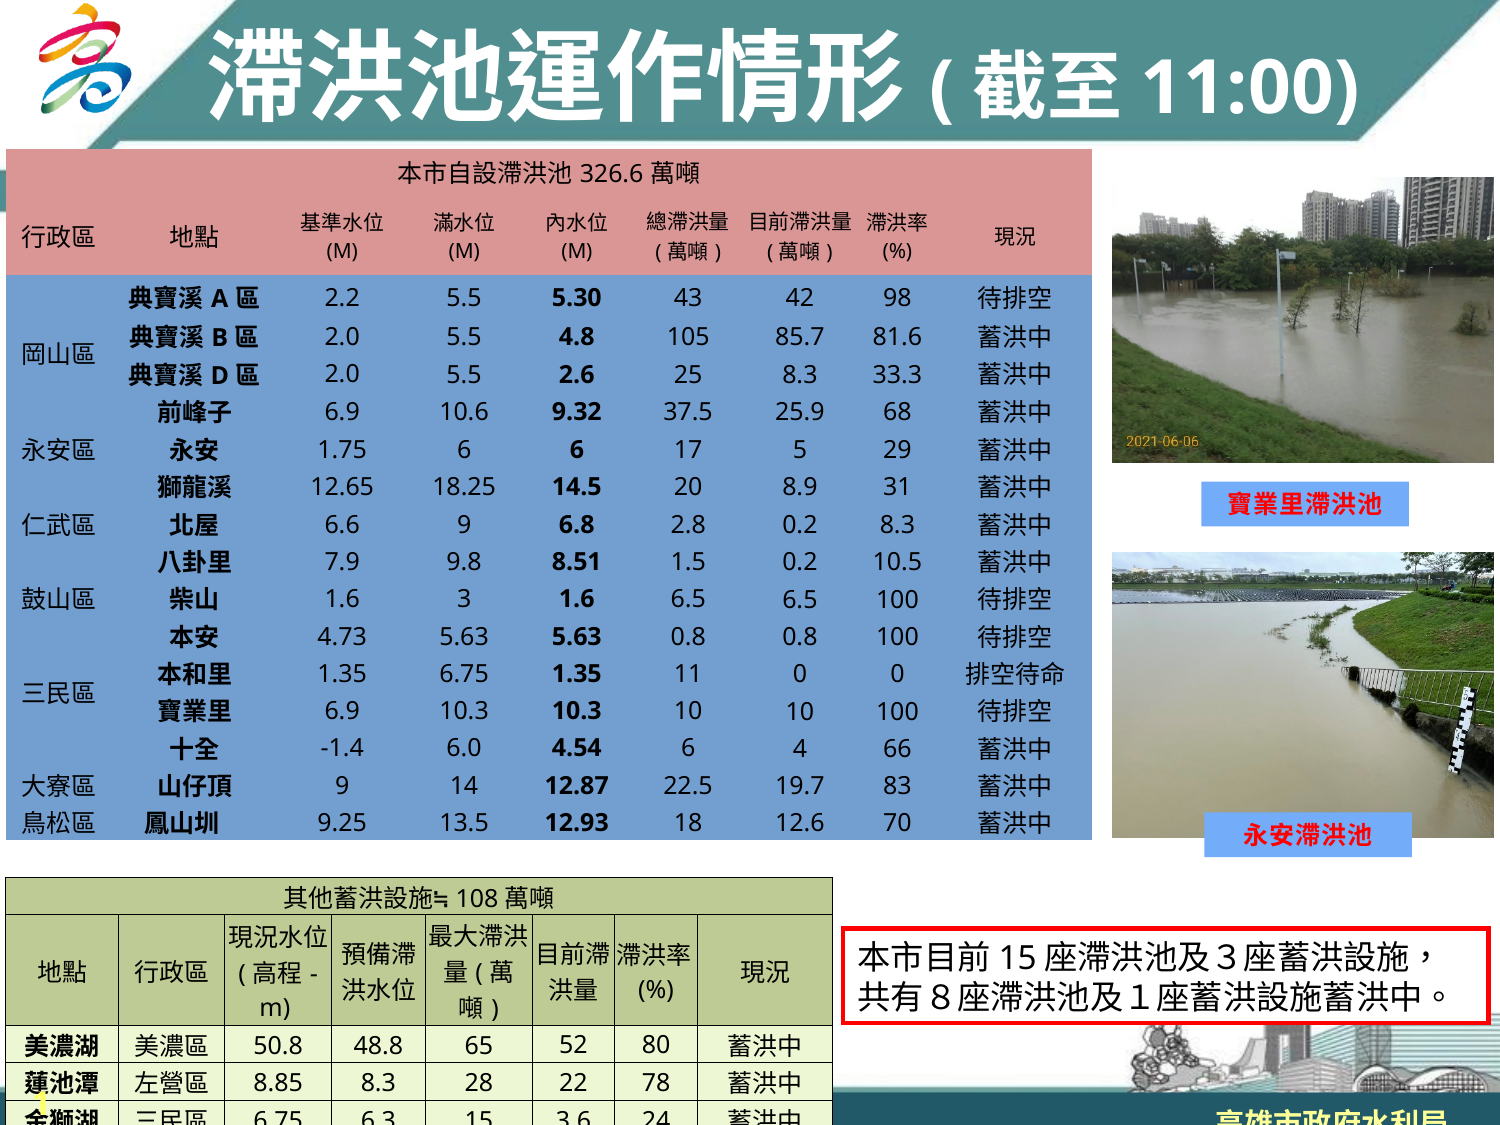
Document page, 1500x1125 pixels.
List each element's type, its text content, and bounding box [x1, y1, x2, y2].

table_cell 山仔頂 [112, 765, 277, 803]
table_cell 65 [426, 1026, 532, 1062]
table_cell 典寶溪B區 [112, 316, 277, 354]
table_cell 蓮池潭 [6, 1063, 118, 1100]
table_cell 0 [744, 654, 856, 691]
table_cell 105 [632, 316, 744, 354]
table_cell 2.6 [521, 354, 632, 391]
table_cell 岡山區 [6, 275, 112, 429]
table_header 其他蓄洪設施≒108萬噸 [6, 878, 832, 914]
table_cell 1.35 [277, 654, 407, 691]
table_cell 滿水位 (M) [407, 194, 521, 275]
table_cell 蓄洪中 [698, 1026, 832, 1062]
table_cell 5.5 [407, 316, 521, 354]
table_cell 0.2 [744, 504, 856, 541]
table_cell 地點 [112, 194, 277, 275]
table_cell 0 [856, 654, 939, 691]
table_cell 3 [407, 579, 521, 616]
table_cell 鳥松區 [6, 803, 112, 840]
table_cell 5.30 [521, 275, 632, 316]
table_cell 68 [856, 391, 939, 429]
table_cell 14 [407, 765, 521, 803]
text_box 本市目前15座滯洪池及３座蓄洪設施，共有８座滯洪池及１座蓄洪設施蓄洪中。 [842, 928, 1489, 1024]
table_cell 9.25 [277, 803, 407, 840]
table_cell 現況水位 (高程-m) [225, 915, 331, 1025]
table_cell 蓄洪中 [939, 765, 1092, 803]
table_cell 18.25 [407, 467, 521, 504]
table_cell 1.5 [632, 541, 744, 579]
table_cell -1.4 [277, 728, 407, 765]
slide_number <編號> [0, 1083, 83, 1125]
table_cell 美濃湖 [6, 1026, 118, 1062]
table_cell 12.65 [277, 467, 407, 504]
table_cell 14.5 [521, 467, 632, 504]
table_cell 蓄洪中 [939, 354, 1092, 391]
table_cell 9.32 [521, 391, 632, 429]
table_cell 7.9 [277, 541, 407, 579]
table_cell 滯洪率(%) [615, 915, 697, 1025]
table_cell 6.9 [277, 391, 407, 429]
table_cell 金獅湖 [83, 1101, 118, 1125]
table_cell 6.5 [632, 579, 744, 616]
table_cell 蓄洪中 [939, 803, 1092, 840]
table_cell 6 [632, 728, 744, 765]
table_cell 24 [615, 1101, 697, 1125]
table_cell 典寶溪D區 [112, 354, 277, 391]
table_cell 25 [632, 354, 744, 391]
table_cell 5.5 [407, 354, 521, 391]
table_cell 3.6 [533, 1101, 614, 1125]
table_cell 本和里 [112, 654, 277, 691]
table_cell 5.5 [407, 275, 521, 316]
table_cell 6 [407, 429, 521, 467]
table_cell 蓄洪中 [939, 467, 1092, 504]
table_cell 12.87 [521, 765, 632, 803]
table_cell 42 [744, 275, 856, 316]
table_cell 37.5 [632, 391, 744, 429]
table_cell 33.3 [856, 354, 939, 391]
table_cell 4.54 [521, 728, 632, 765]
table_cell 1.75 [277, 429, 407, 467]
table_cell 52 [533, 1026, 614, 1062]
table_cell 8.9 [744, 467, 856, 504]
text_box 滯洪池運作情形(截至11:00) [194, 7, 1500, 139]
table_cell 81.6 [856, 316, 939, 354]
picture [0, 0, 1500, 1092]
table_cell 70 [856, 803, 939, 840]
table_cell 1.35 [521, 654, 632, 691]
table_cell 待排空 [939, 579, 1092, 616]
table_cell 10.3 [521, 691, 632, 728]
table_cell 內水位 (M) [521, 194, 632, 275]
table_cell 現況 [698, 915, 832, 1025]
table_cell 左營區 [119, 1063, 224, 1100]
table_header 本市自設滯洪池326.6萬噸 [6, 149, 1092, 194]
table_cell 83 [856, 765, 939, 803]
table_cell 43 [632, 275, 744, 316]
table_cell 基準水位 (M) [277, 194, 407, 275]
table_cell 寶業里 [112, 691, 277, 728]
table_cell 6.75 [407, 654, 521, 691]
table_cell 12.93 [521, 803, 632, 840]
table_cell 總滯洪量 (萬噸) [632, 194, 744, 275]
table_cell 6.5 [744, 579, 856, 616]
table_cell 2.0 [277, 316, 407, 354]
table_cell 29 [856, 429, 939, 467]
table_cell 蓄洪中 [698, 1063, 832, 1100]
table_cell 鳳山圳 [112, 803, 277, 840]
table_cell 66 [856, 728, 939, 765]
table_cell 19.7 [744, 765, 856, 803]
table_cell 6.6 [277, 504, 407, 541]
table_cell 31 [856, 467, 939, 504]
table_cell 待排空 [939, 691, 1092, 728]
table_cell 20 [632, 467, 744, 504]
table_cell 蓄洪中 [939, 429, 1092, 467]
table_cell 2.2 [277, 275, 407, 316]
table_cell 15 [426, 1101, 532, 1125]
table_cell 5 [744, 429, 856, 467]
table_cell 85.7 [744, 316, 856, 354]
table_cell 6 [521, 429, 632, 467]
table_cell 2.8 [632, 504, 744, 541]
table_cell 17 [632, 429, 744, 467]
table_cell 10.5 [856, 541, 939, 579]
table_cell 78 [615, 1063, 697, 1100]
table_cell 22.5 [632, 765, 744, 803]
table_cell 8.3 [332, 1063, 425, 1100]
table_cell 6.0 [407, 728, 521, 765]
table_cell 80 [615, 1026, 697, 1062]
table_cell 100 [856, 616, 939, 654]
table_cell 10 [632, 691, 744, 728]
table_cell 8.3 [744, 354, 856, 391]
table_cell 永安 [112, 429, 277, 467]
table_cell 4 [744, 728, 856, 765]
table_cell 50.8 [225, 1026, 331, 1062]
table_cell 11 [632, 654, 744, 691]
table_cell 現況 [939, 194, 1092, 275]
table_cell 22 [533, 1063, 614, 1100]
table_cell 1.6 [521, 579, 632, 616]
table_cell 柴山 [112, 579, 277, 616]
table_cell 100 [856, 691, 939, 728]
table_cell 蓄洪中 [939, 391, 1092, 429]
table_cell 蓄洪中 [939, 504, 1092, 541]
table_cell 待排空 [939, 616, 1092, 654]
table_cell 行政區 [119, 915, 224, 1025]
table_cell 蓄洪中 [939, 541, 1092, 579]
table_cell 待排空 [939, 275, 1092, 316]
table_cell 10 [744, 691, 856, 728]
table_cell 0.2 [744, 541, 856, 579]
table_cell 5.63 [521, 616, 632, 654]
table_cell 6.9 [277, 691, 407, 728]
table_cell 0.8 [744, 616, 856, 654]
table_cell 大寮區 [6, 765, 112, 803]
table_cell 最大滯洪量(萬噸) [426, 915, 532, 1025]
table_cell 蓄洪中 [698, 1101, 832, 1125]
table_cell 13.5 [407, 803, 521, 840]
table_cell 北屋 [112, 504, 277, 541]
table_cell 蓄洪中 [939, 728, 1092, 765]
table_cell 10.3 [407, 691, 521, 728]
table_cell 8.85 [225, 1063, 331, 1100]
table_cell 48.8 [332, 1026, 425, 1062]
table_cell 排空待命 [939, 654, 1092, 691]
table_cell 行政區 [6, 194, 112, 275]
table_cell 24 [659, 1115, 665, 1123]
table_cell 三民區 [6, 616, 112, 765]
table_cell 前峰子 [112, 391, 277, 429]
table_cell 100 [856, 579, 939, 616]
table_cell 9.8 [407, 541, 521, 579]
table_cell 10.6 [407, 391, 521, 429]
table_cell 目前滯洪量 (萬噸) [744, 194, 856, 275]
table_cell 獅龍溪 [112, 467, 277, 504]
table_cell 5.63 [407, 616, 521, 654]
text_box 寶業里滯洪池 [1201, 481, 1409, 527]
table_cell 蓄洪中 [939, 316, 1092, 354]
table_cell 12.6 [744, 803, 856, 840]
table_cell 八卦里 [112, 541, 277, 579]
table_cell 三民區 [119, 1101, 224, 1125]
table_cell 目前滯洪量 [533, 915, 614, 1025]
table_cell 4.73 [277, 616, 407, 654]
table_cell 9 [277, 765, 407, 803]
table_cell 鼓山區 [6, 579, 112, 616]
table_cell 6.8 [521, 504, 632, 541]
table_cell 18 [632, 803, 744, 840]
table_cell 25.9 [744, 391, 856, 429]
table_cell 98 [856, 275, 939, 316]
table_cell 6.3 [332, 1101, 425, 1125]
table_cell 美濃區 [119, 1026, 224, 1062]
table_cell 永安區 [6, 429, 112, 467]
table_cell 1.6 [277, 579, 407, 616]
table_cell 6.75 [225, 1101, 331, 1125]
table_cell 0.8 [632, 616, 744, 654]
table_cell 8.3 [856, 504, 939, 541]
table_cell 4.8 [521, 316, 632, 354]
table_cell 8.51 [521, 541, 632, 579]
table_cell 十全 [112, 728, 277, 765]
table_cell 典寶溪A區 [112, 275, 277, 316]
table_cell 28 [426, 1063, 532, 1100]
table_cell 滯洪率 (%) [856, 194, 939, 275]
table_cell 9 [407, 504, 521, 541]
text_box 永安滯洪池 [1204, 812, 1412, 858]
table_cell 仁武區 [6, 467, 112, 579]
table_cell 預備滯洪水位 [332, 915, 425, 1025]
table_cell 2.0 [277, 354, 407, 391]
table_cell 本安 [112, 616, 277, 654]
table_cell 地點 [6, 915, 118, 1025]
